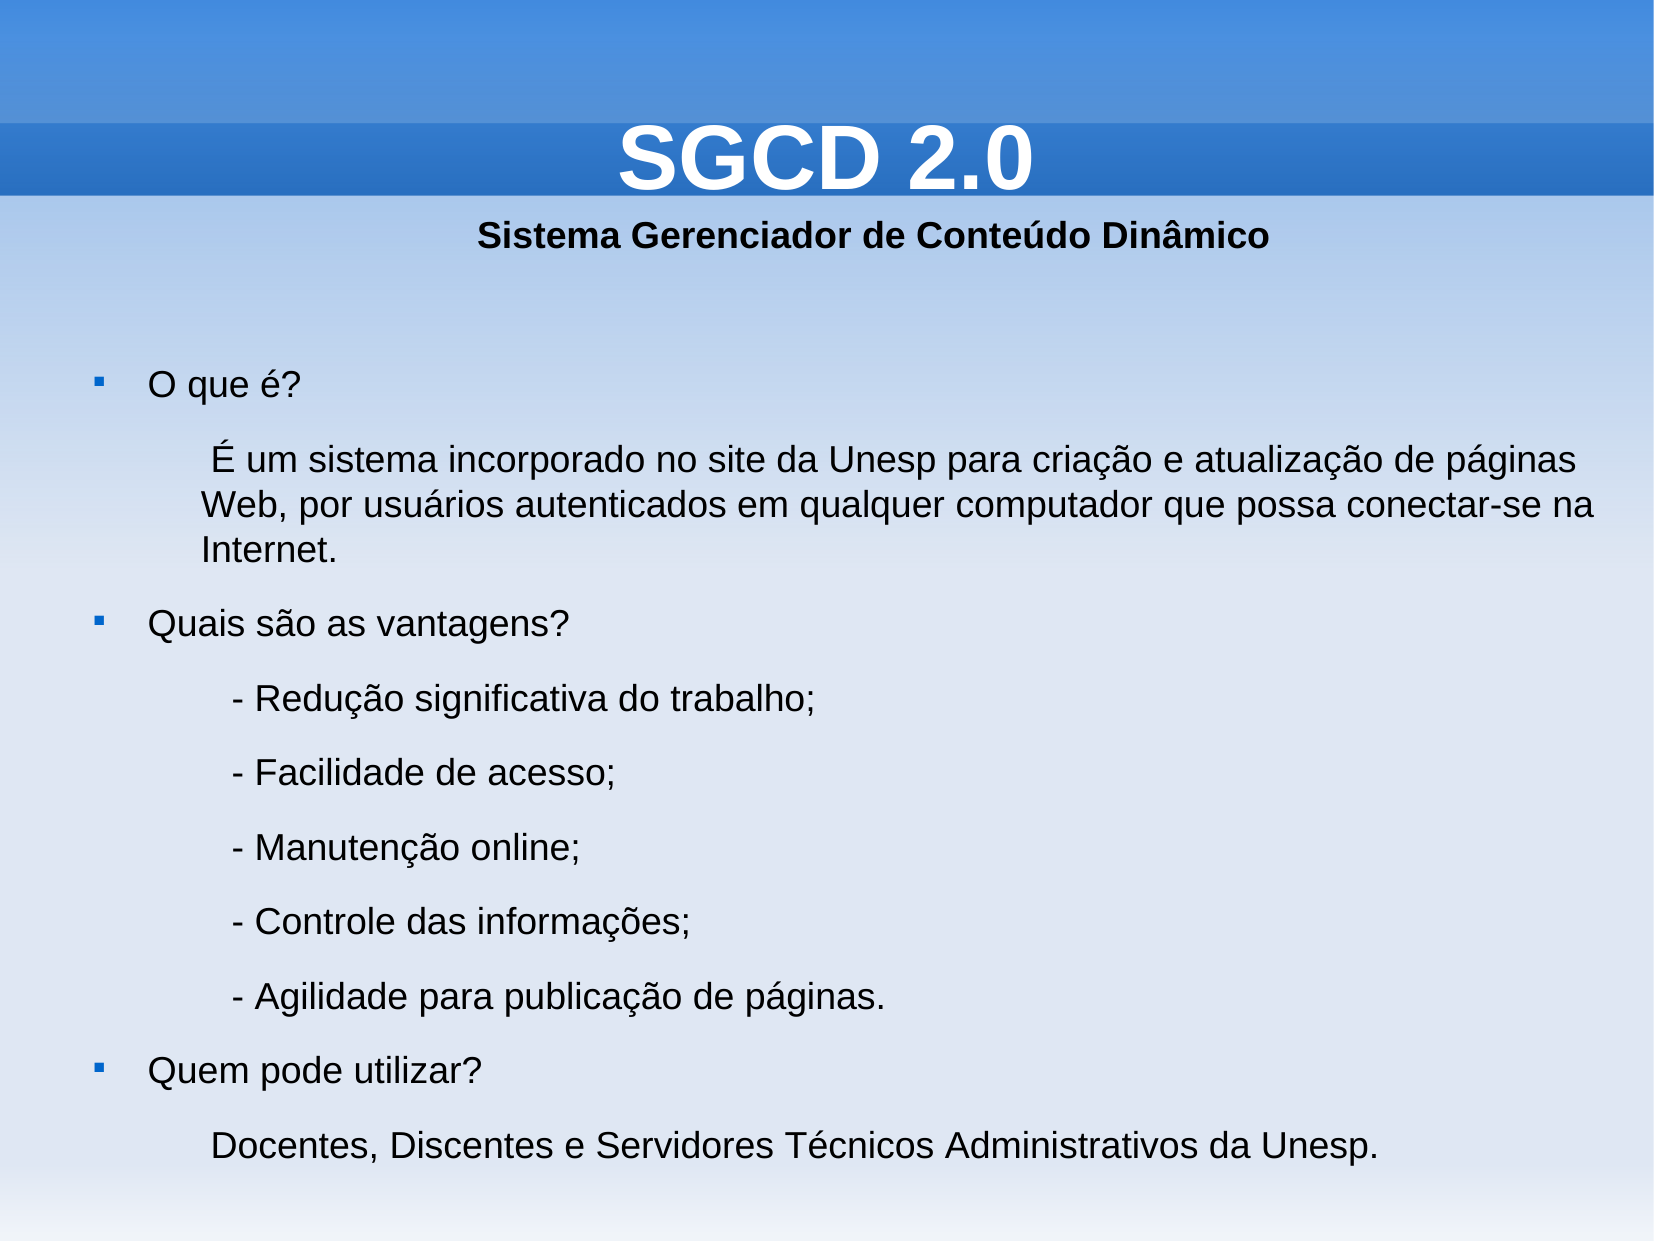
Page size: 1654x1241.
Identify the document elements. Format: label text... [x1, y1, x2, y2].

picture [0, 0, 1654, 1241]
list Sistema Gerenciador de Conteúdo Dinâmico O que é? É um sistema incorporado no site da Unesp para criação e atualização de páginas Web, por usuários autenticados em qualquer computador que possa conectar-se na Internet. Quais são as vantagens? - Redução significativa do trabalho; - Facilidade de acesso; - Manutenção online; - Controle das informações; - Agilidade para publicação de páginas. Quem pode utilizar? Docentes, Discentes e Servidores Técnicos Administrativos da Unesp. [59, 211, 1601, 1241]
title SGCD 2.0 [82, 49, 1571, 211]
